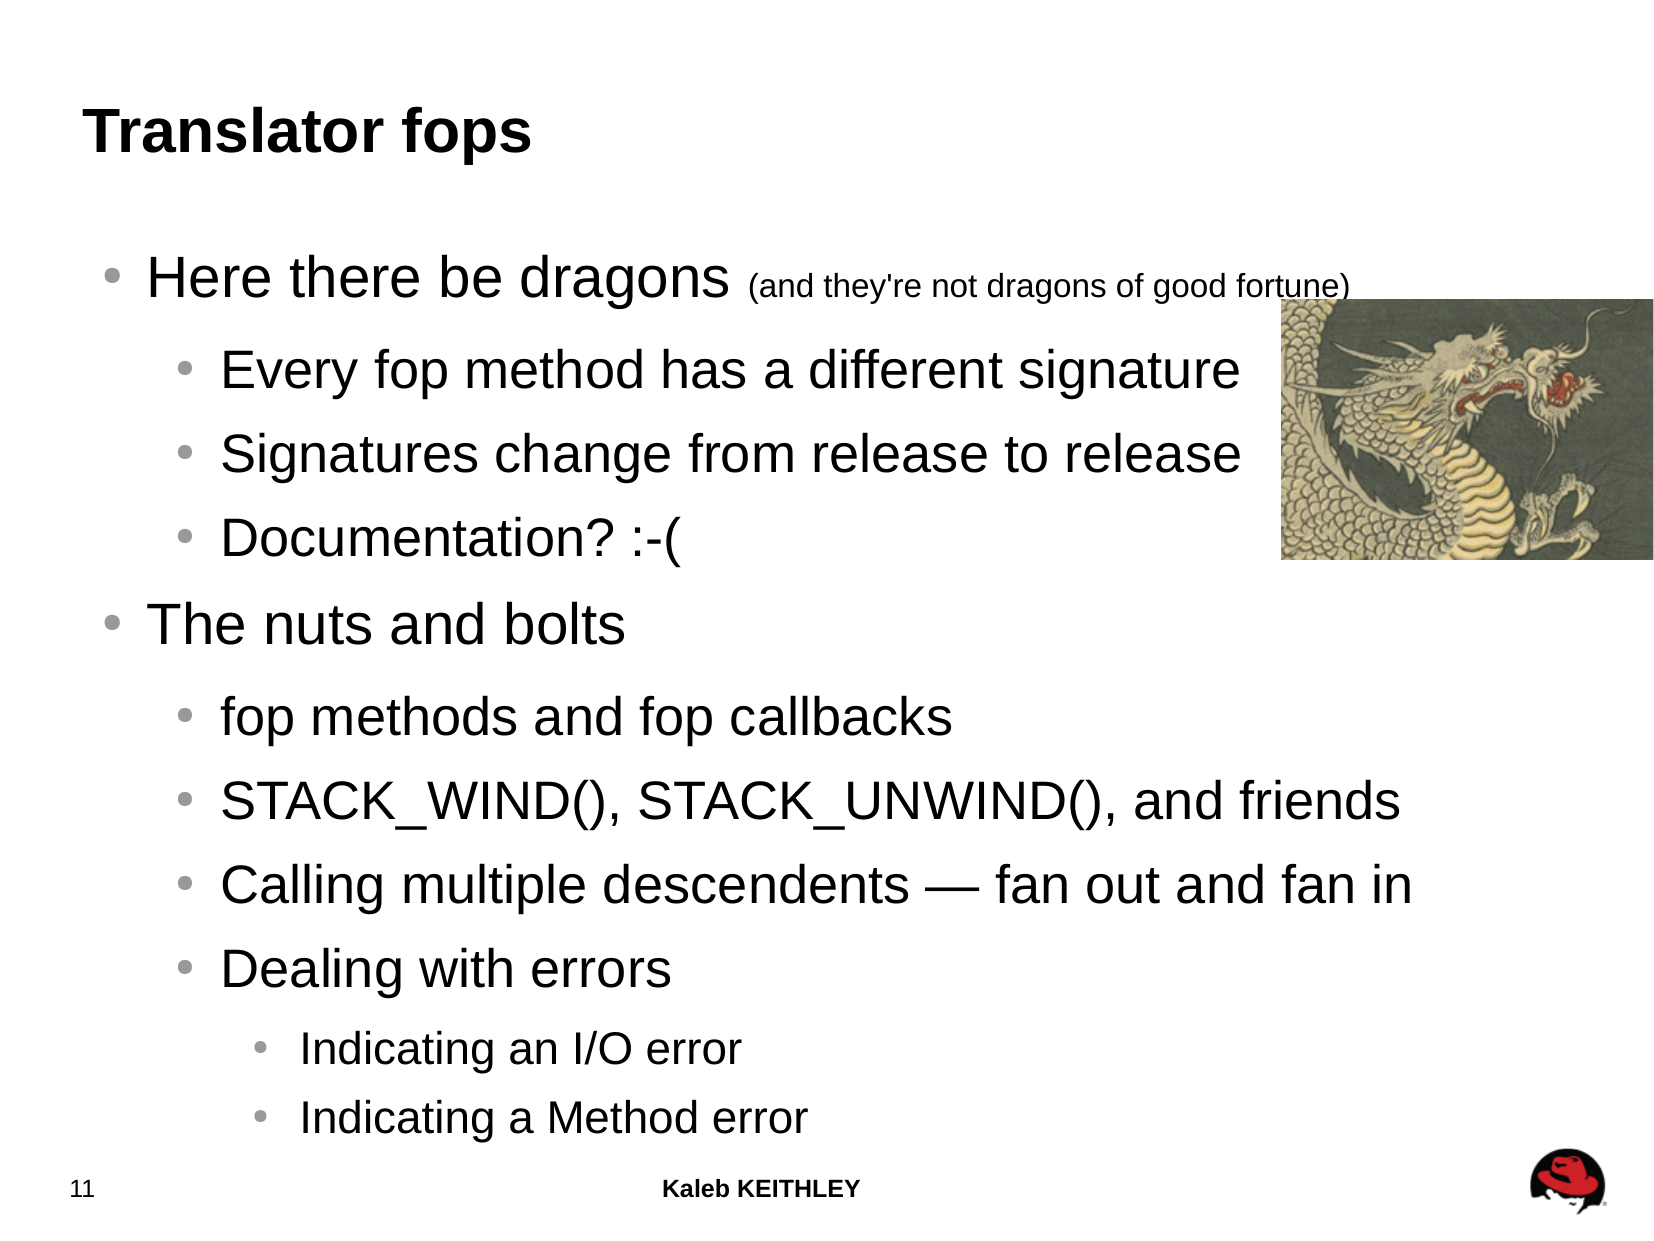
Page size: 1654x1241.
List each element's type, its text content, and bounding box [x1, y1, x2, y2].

list Here there be dragons (and they're not dragons of good fortune) Every fop method has a different signature Signatures change from release to release Documentation? :-( The nuts and bolts fop methods and fop callbacks STACK_WIND(), STACK_UNWIND(), and friends Calling multiple descendents — fan out and fan in Dealing with errors Indicating an I/O error Indicating a Method error [86, 244, 1576, 1144]
title Translator fops [82, 37, 1571, 226]
picture [1281, 299, 1654, 560]
picture [1529, 1146, 1613, 1224]
